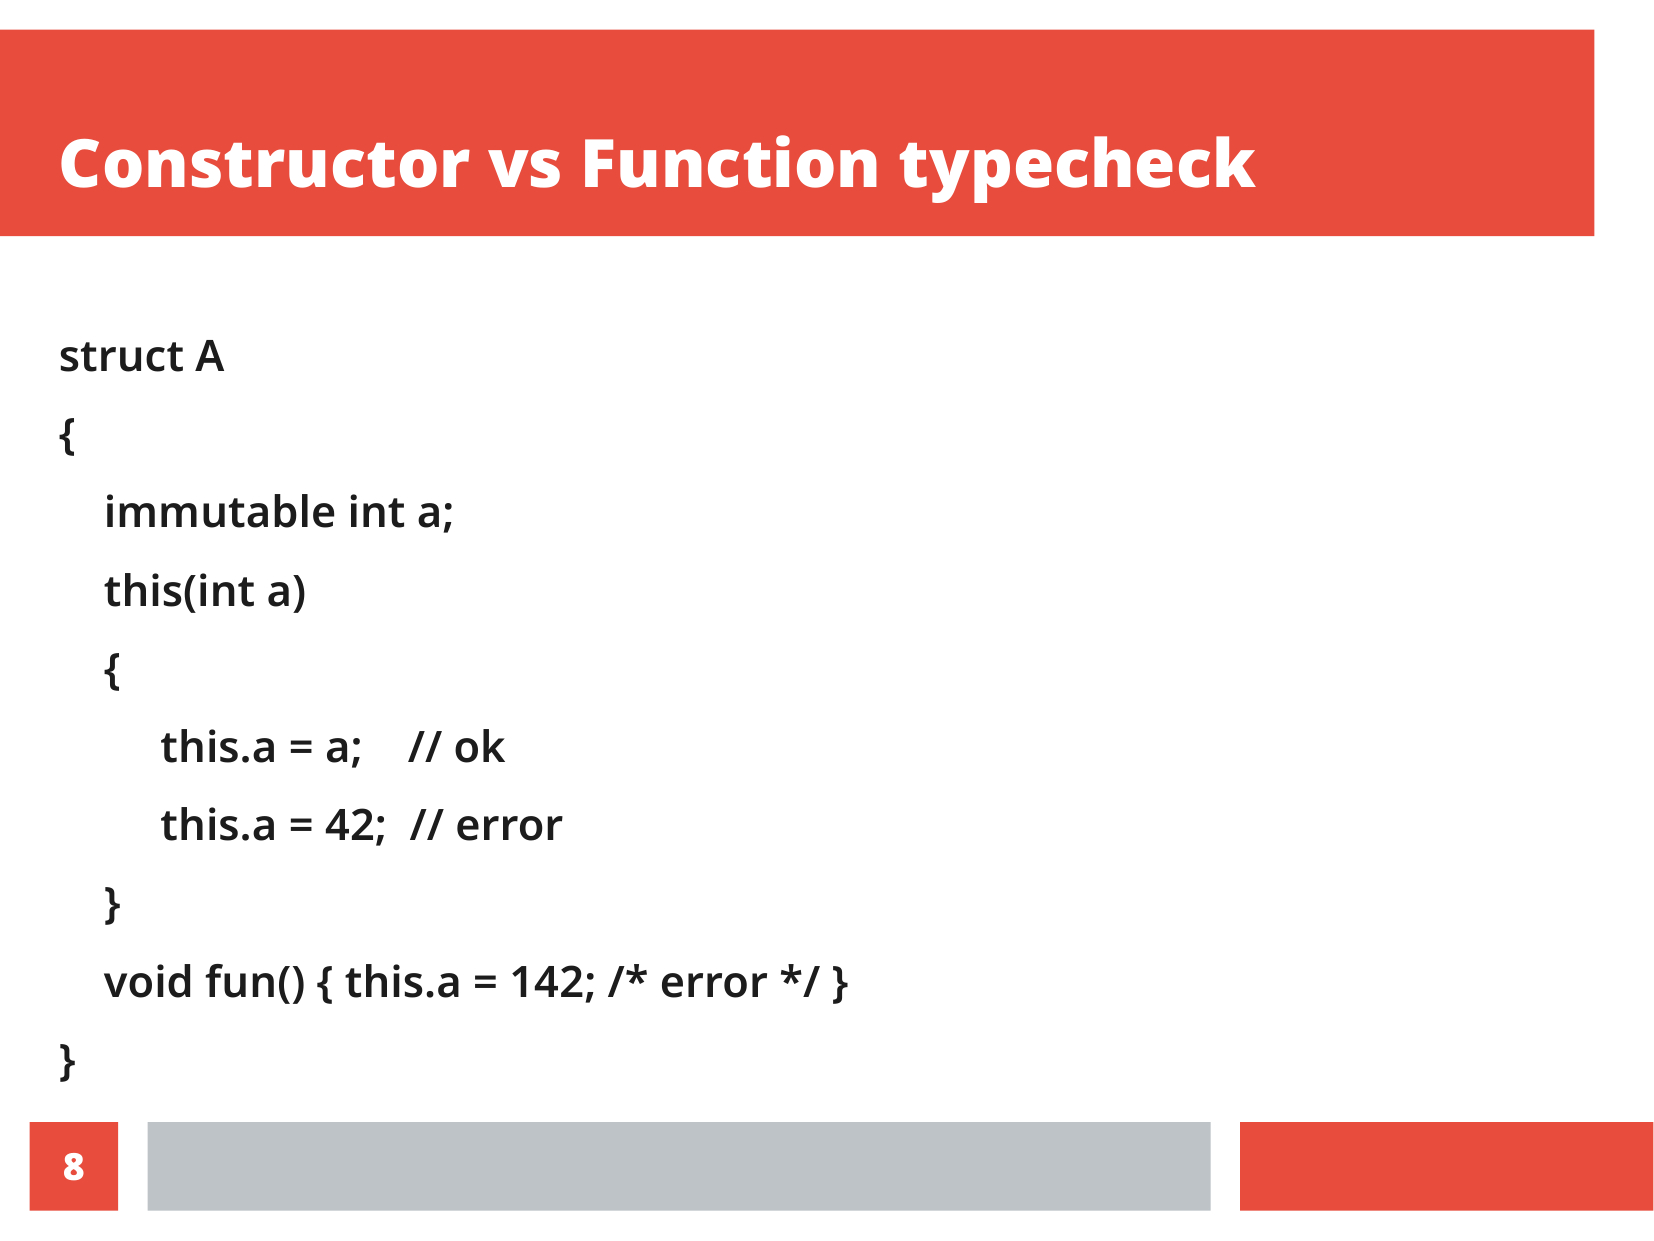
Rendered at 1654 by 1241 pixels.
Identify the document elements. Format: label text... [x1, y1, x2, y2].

title Constructor vs Function typecheck [59, 59, 1595, 207]
list struct A { immutable int a; this(int a) { this.a = a; // ok this.a = 42; // error } void fun() { this.a = 142; /* error */ } } [59, 324, 1565, 1093]
